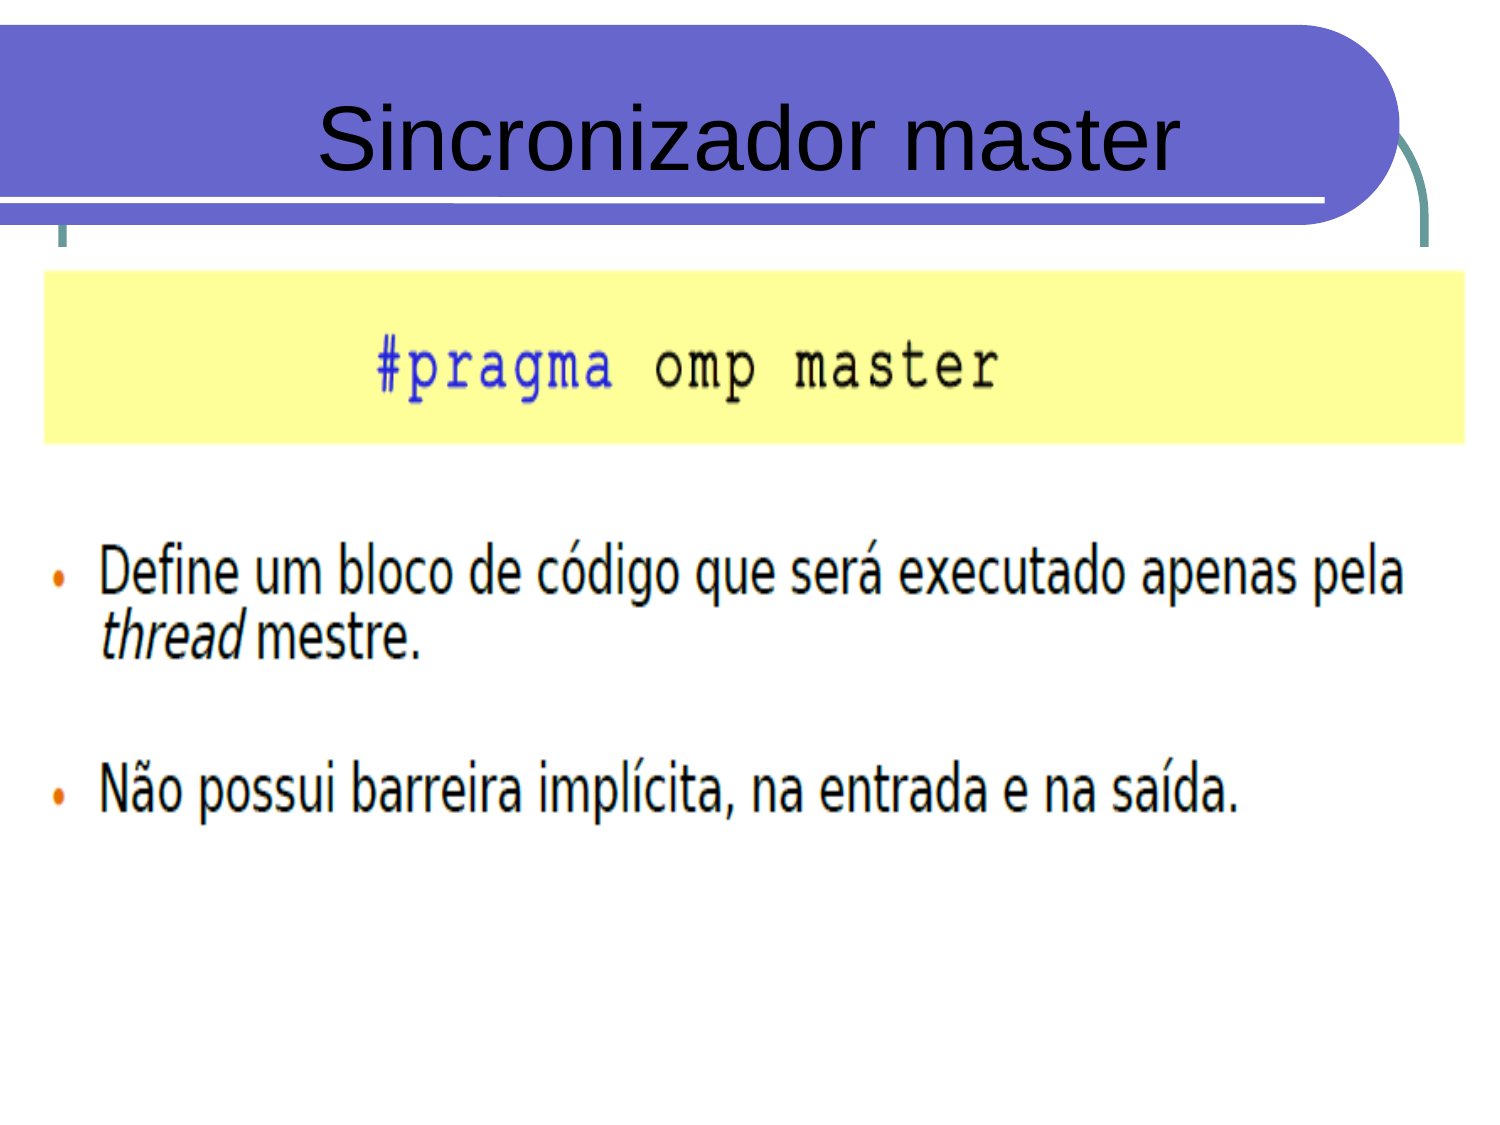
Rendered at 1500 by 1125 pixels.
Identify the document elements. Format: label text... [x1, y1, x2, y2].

title Sincronizador master [75, 44, 1425, 233]
picture [23, 247, 1489, 1067]
